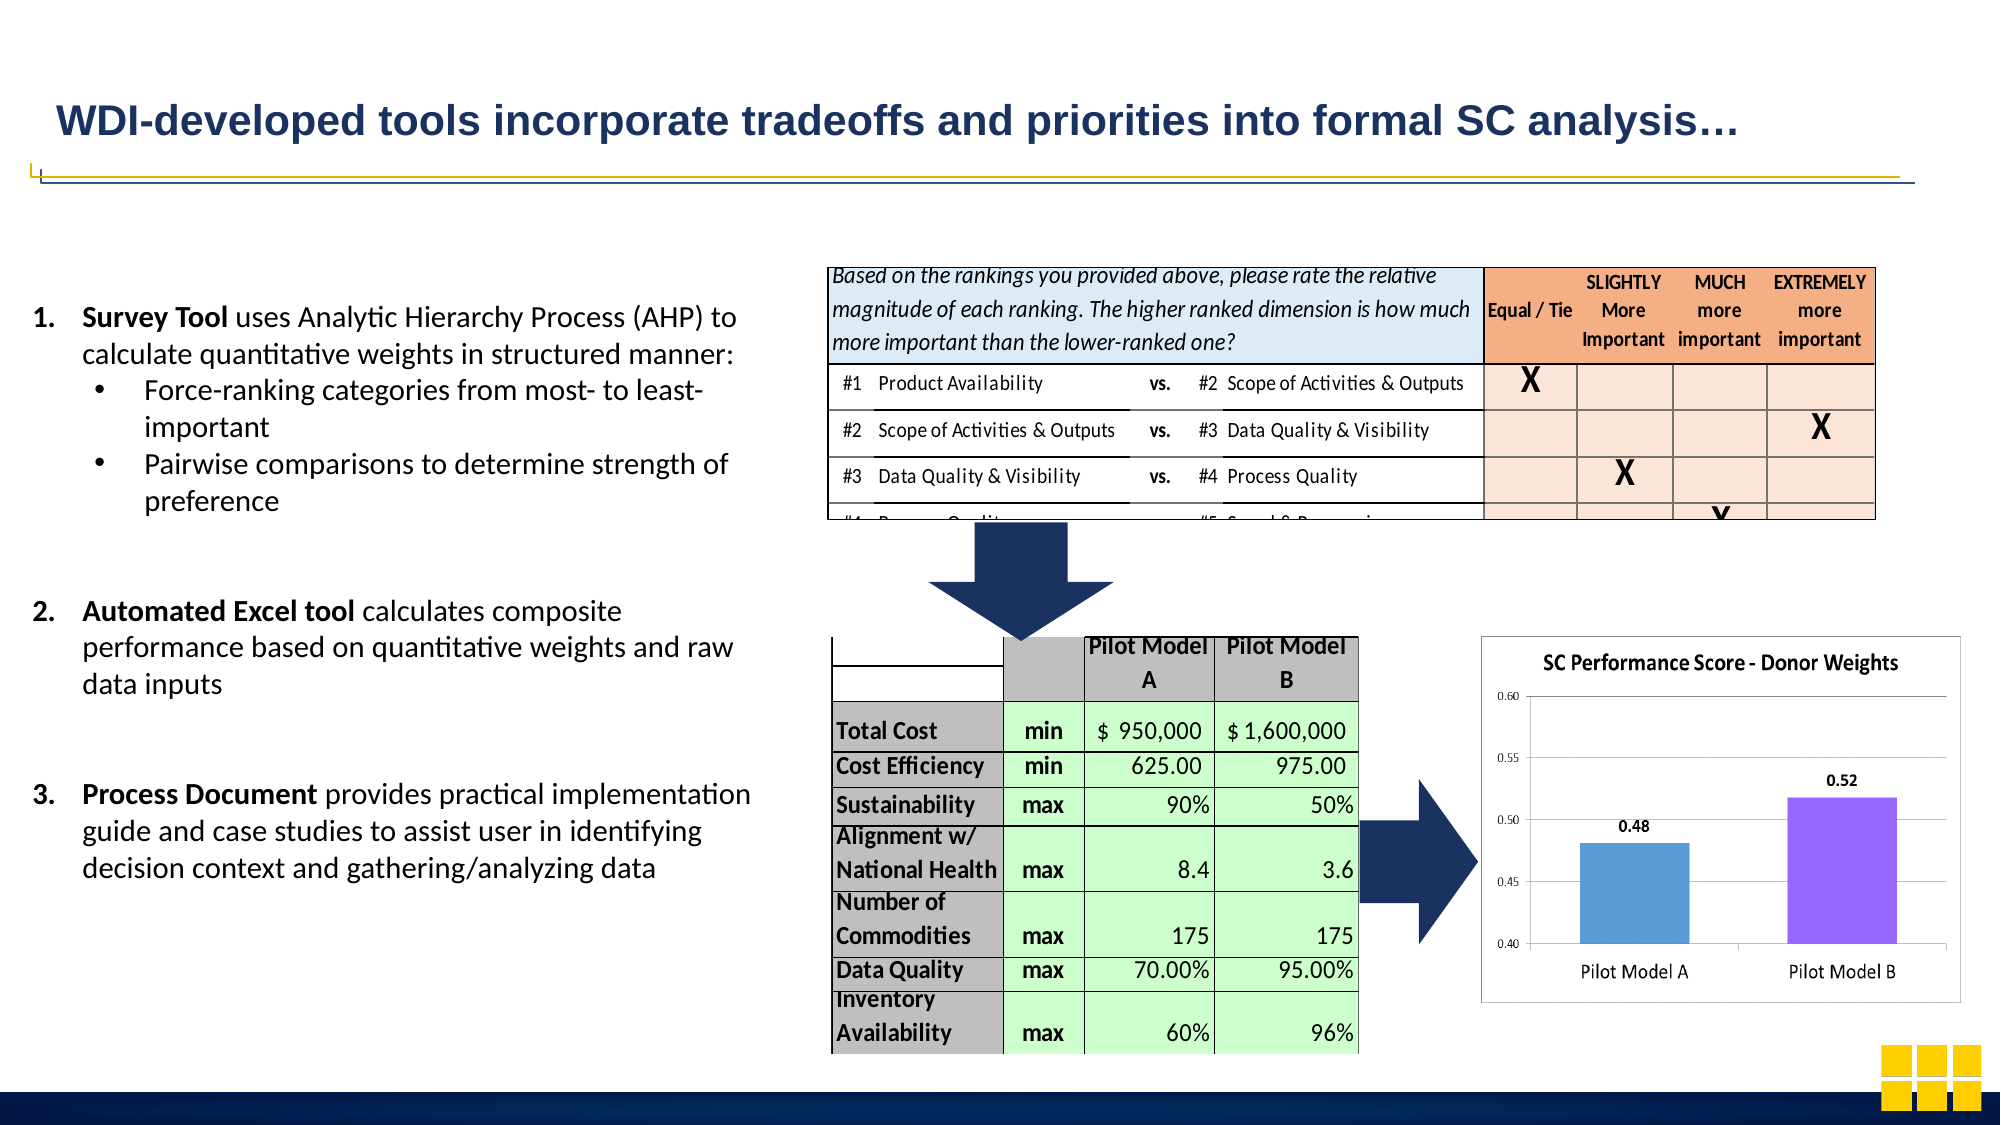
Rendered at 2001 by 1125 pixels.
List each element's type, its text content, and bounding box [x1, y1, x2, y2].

text_box Survey Tool uses Analytic Hierarchy Process (AHP) to calculate quantitative weights in structured manner: Force-ranking categories from most- to least-important Pairwise comparisons to determine strength of preference Automated Excel tool calculates composite performance based on quantitative weights and raw data inputs Process Document provides practical implementation guide and case studies to assist user in identifying decision context and gathering/analyzing data [17, 289, 790, 966]
picture [1481, 636, 1961, 1003]
picture [831, 636, 1360, 1056]
picture [827, 267, 1876, 520]
text_box [1360, 778, 1479, 945]
title WDI-developed tools incorporate tradeoffs and priorities into formal SC analysis… [41, 65, 1908, 171]
text_box [928, 522, 1115, 642]
picture [0, 1092, 2000, 1125]
